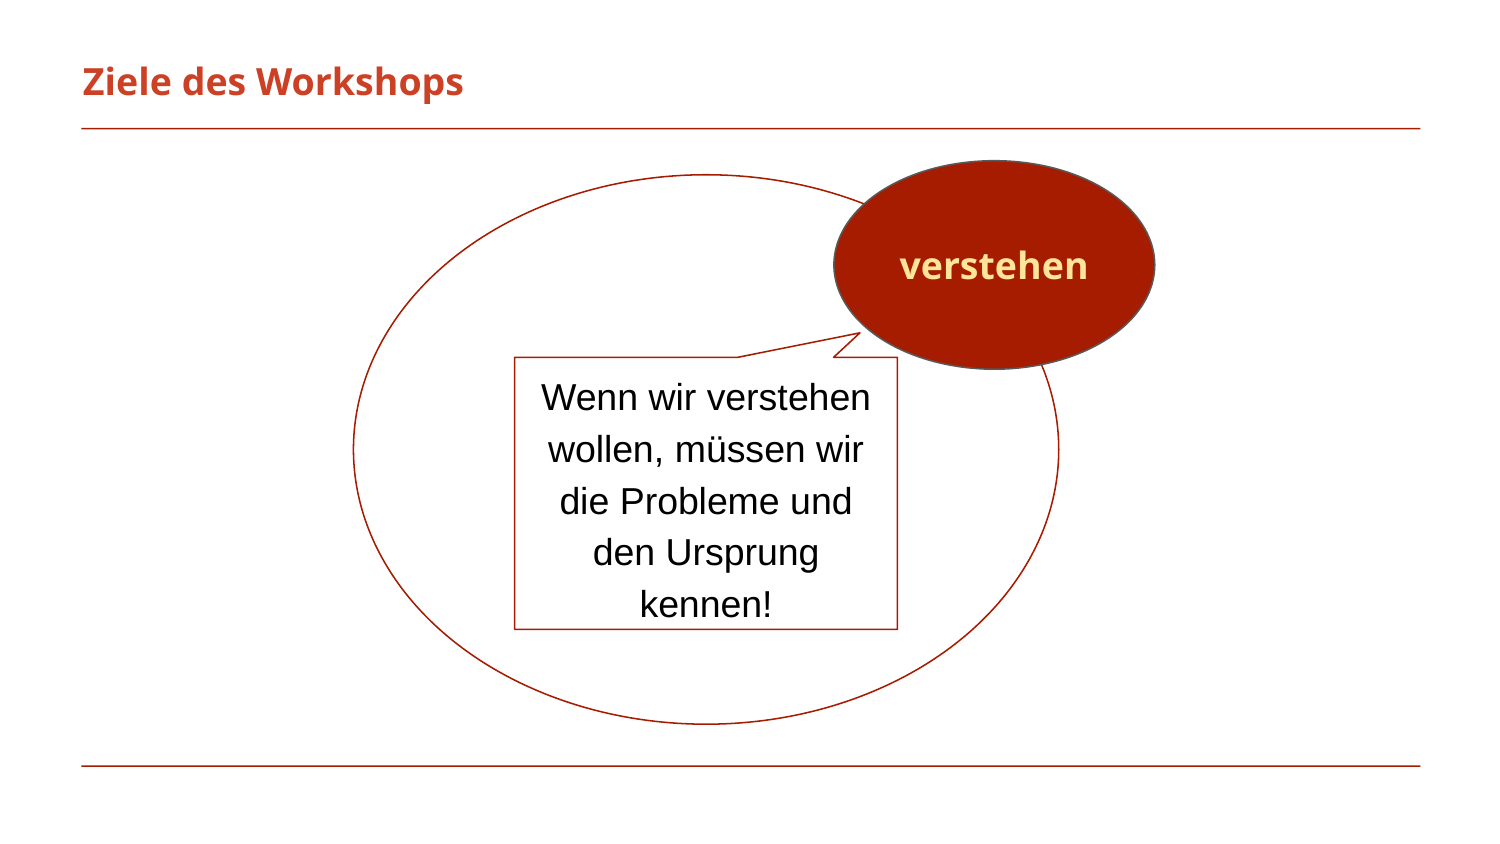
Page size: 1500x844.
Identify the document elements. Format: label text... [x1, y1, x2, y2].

text_box verstehen [833, 160, 1155, 370]
text_box Wenn wir verstehen wollen, müssen wir die Probleme und den Ursprung kennen! [514, 332, 898, 630]
text_box Ziele des Workshops [67, 43, 1078, 117]
